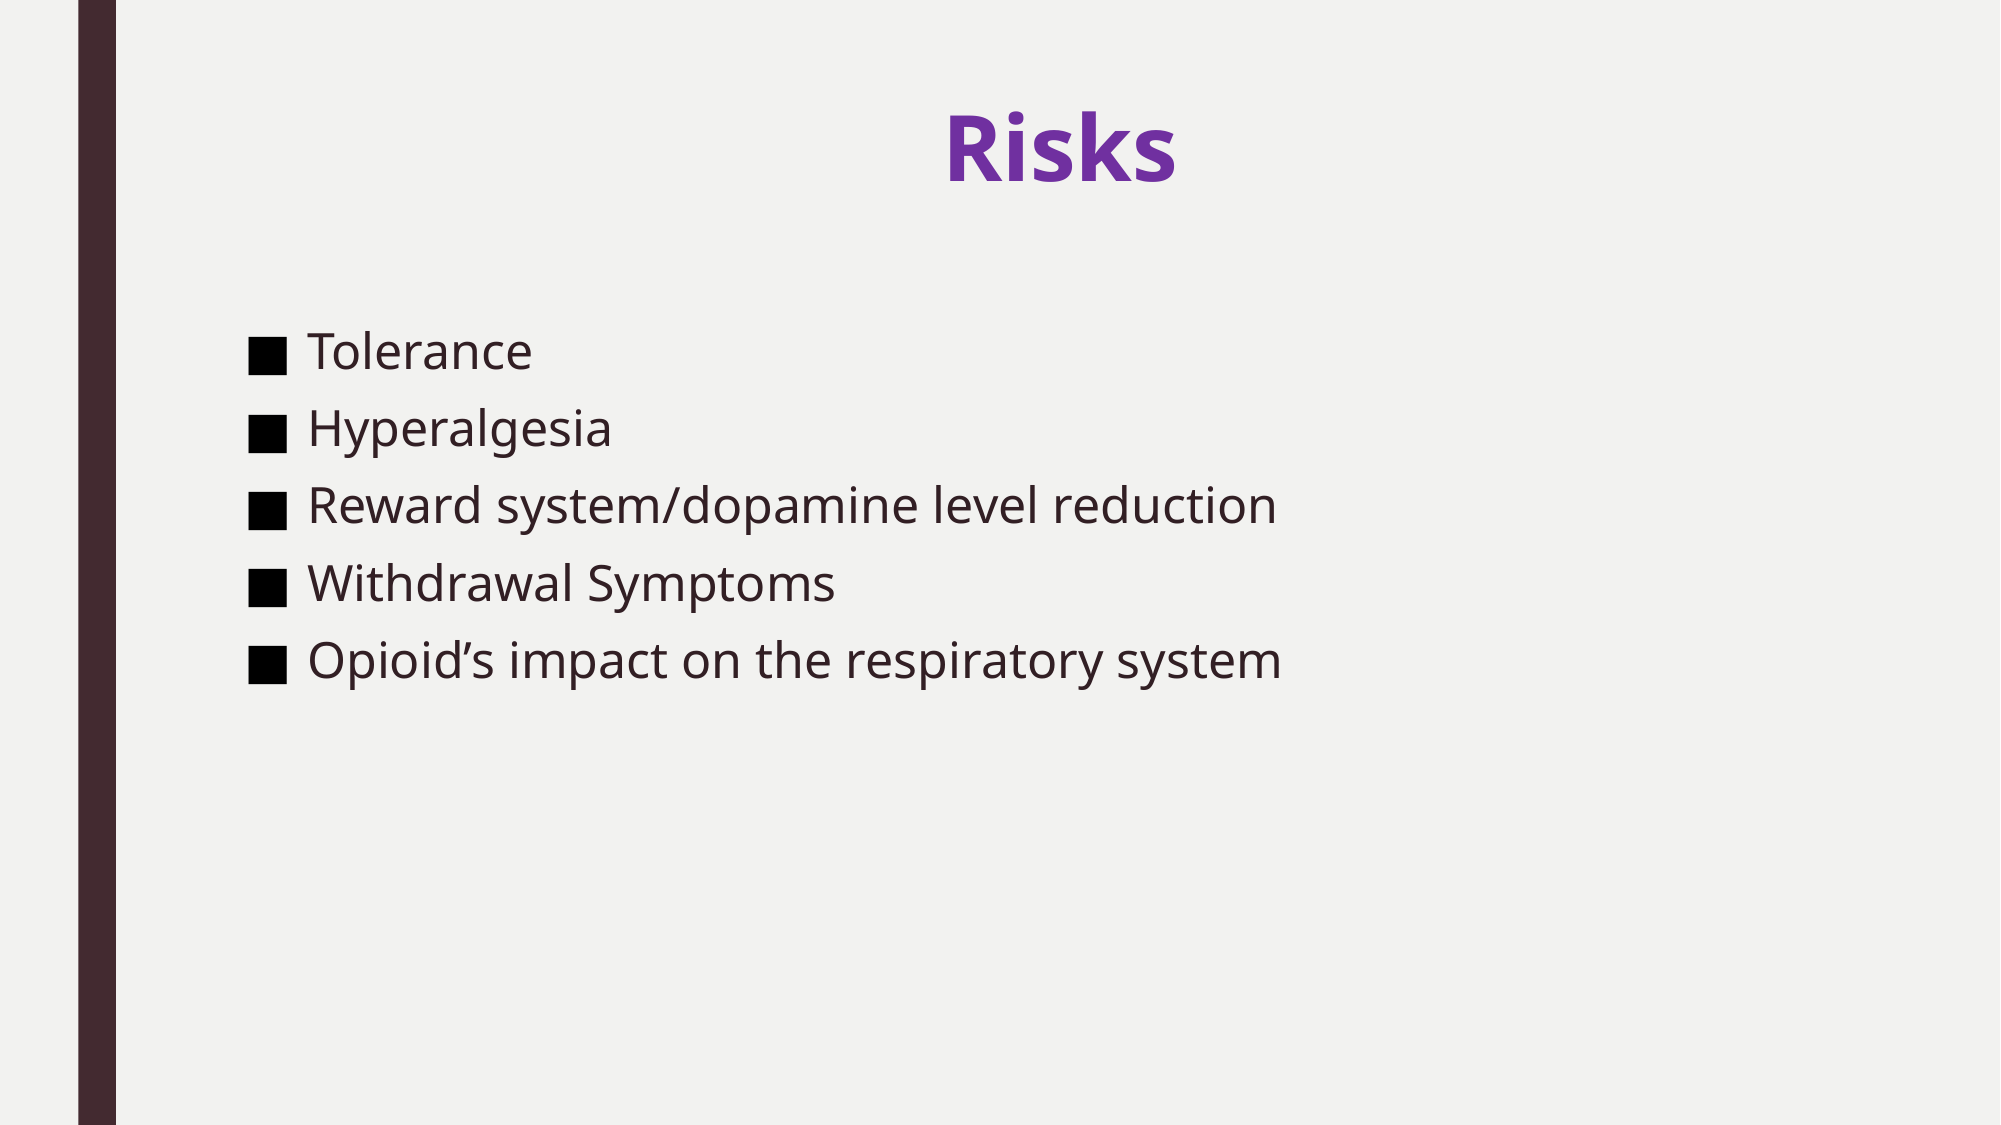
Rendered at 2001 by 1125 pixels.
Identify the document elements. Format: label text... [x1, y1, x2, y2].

list Tolerance Hyperalgesia Reward system/dopamine level reduction Withdrawal Symptoms Opioid’s impact on the respiratory system [229, 316, 1771, 980]
title Risks [120, 95, 2000, 232]
